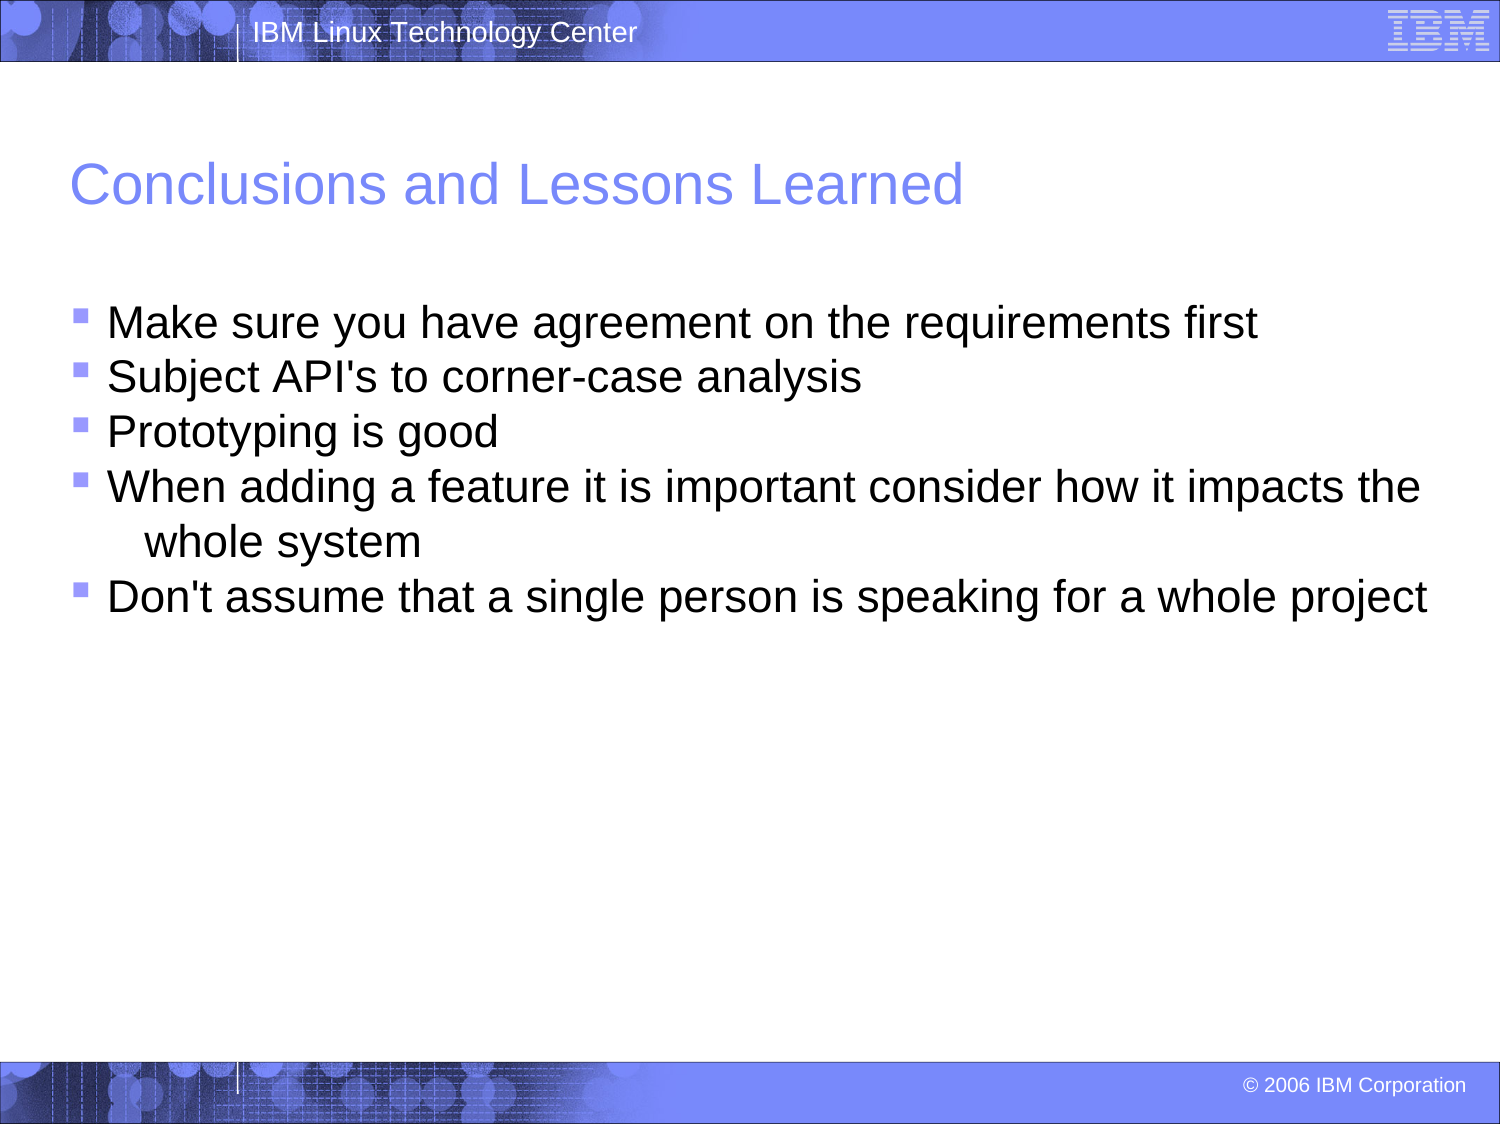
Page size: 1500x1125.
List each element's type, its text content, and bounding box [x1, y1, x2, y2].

list Make sure you have agreement on the requirements first Subject API's to corner-case analysis Prototyping is good When adding a feature it is important consider how it impacts the whole system Don't assume that a single person is speaking for a whole project [69, 293, 1433, 934]
title Conclusions and Lessons Learned [69, 144, 1422, 227]
picture [1, 1063, 1499, 1123]
picture [1, 1, 1499, 61]
